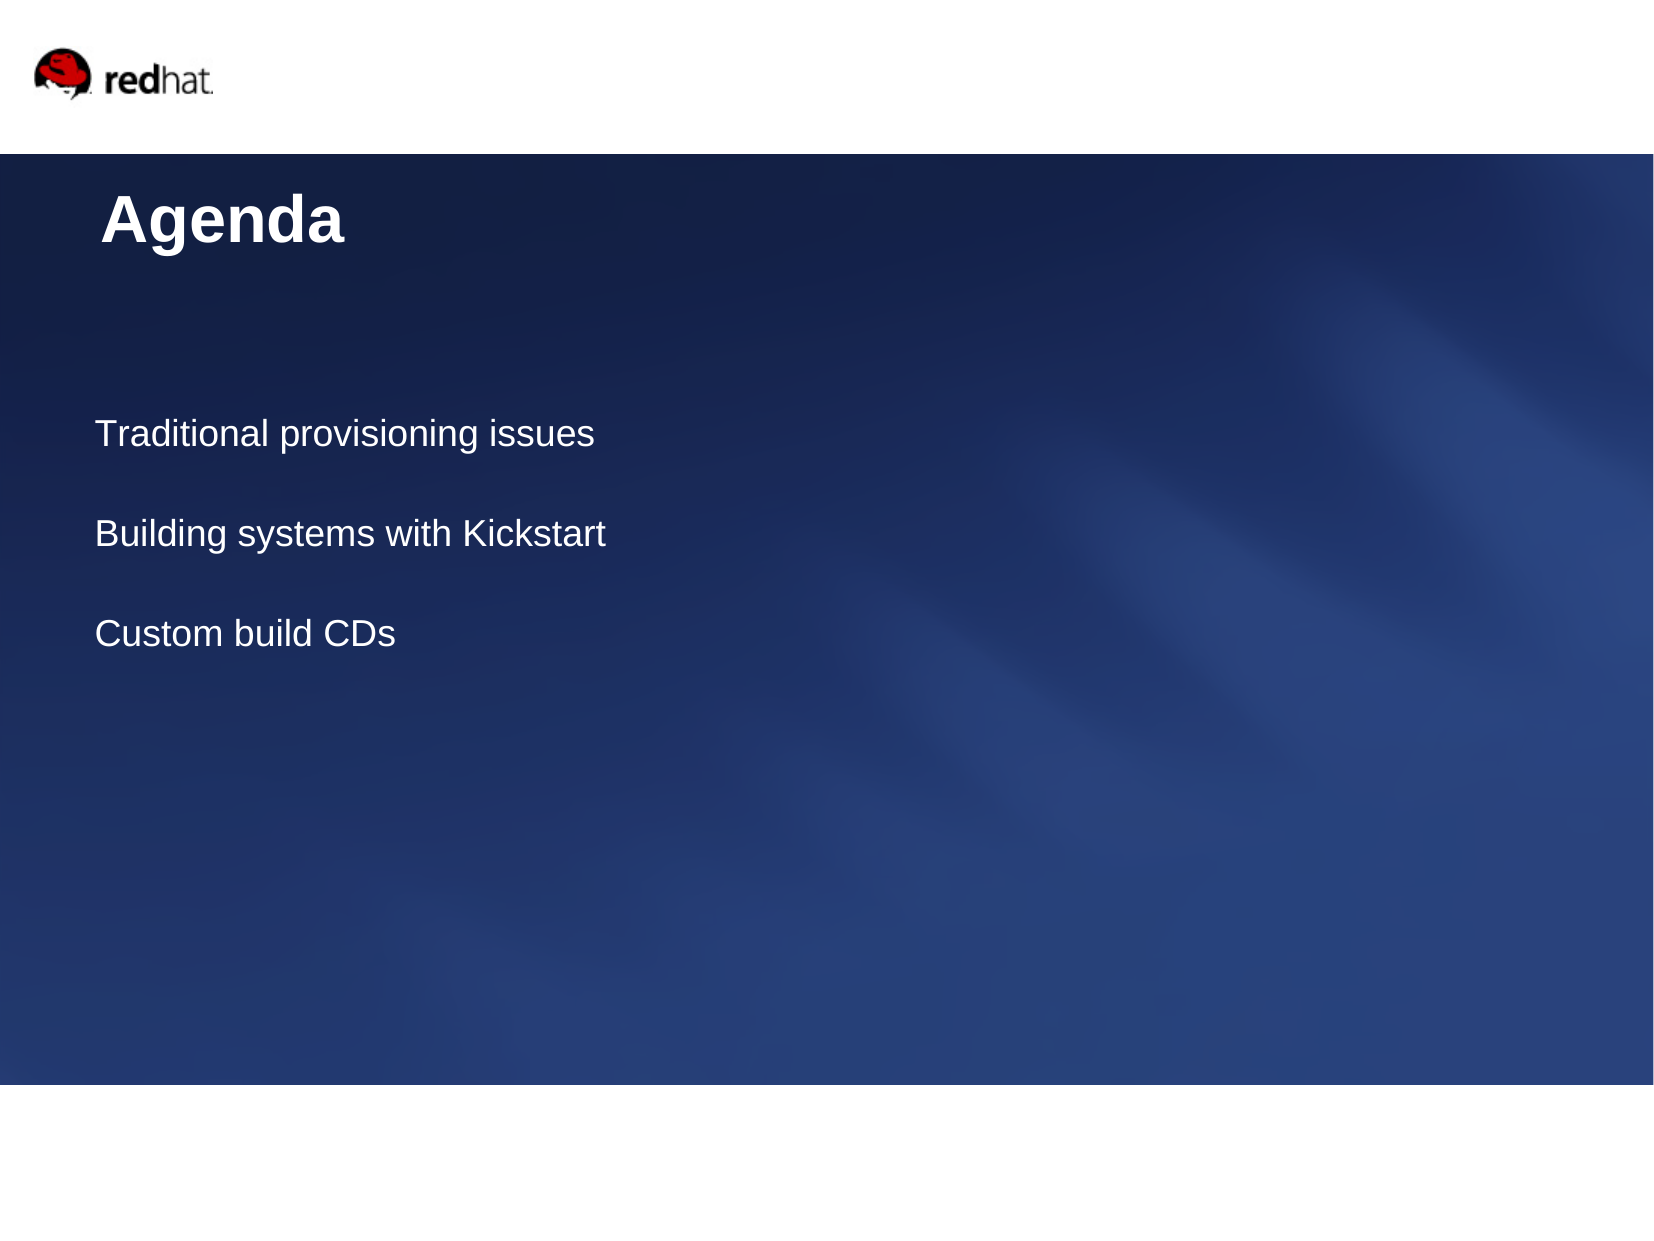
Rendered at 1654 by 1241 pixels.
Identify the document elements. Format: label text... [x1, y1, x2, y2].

picture [33, 46, 213, 108]
title Agenda [100, 164, 1506, 275]
list Traditional provisioning issues Building systems with Kickstart Custom build CDs [94, 412, 1501, 1191]
picture [0, 154, 1654, 1085]
